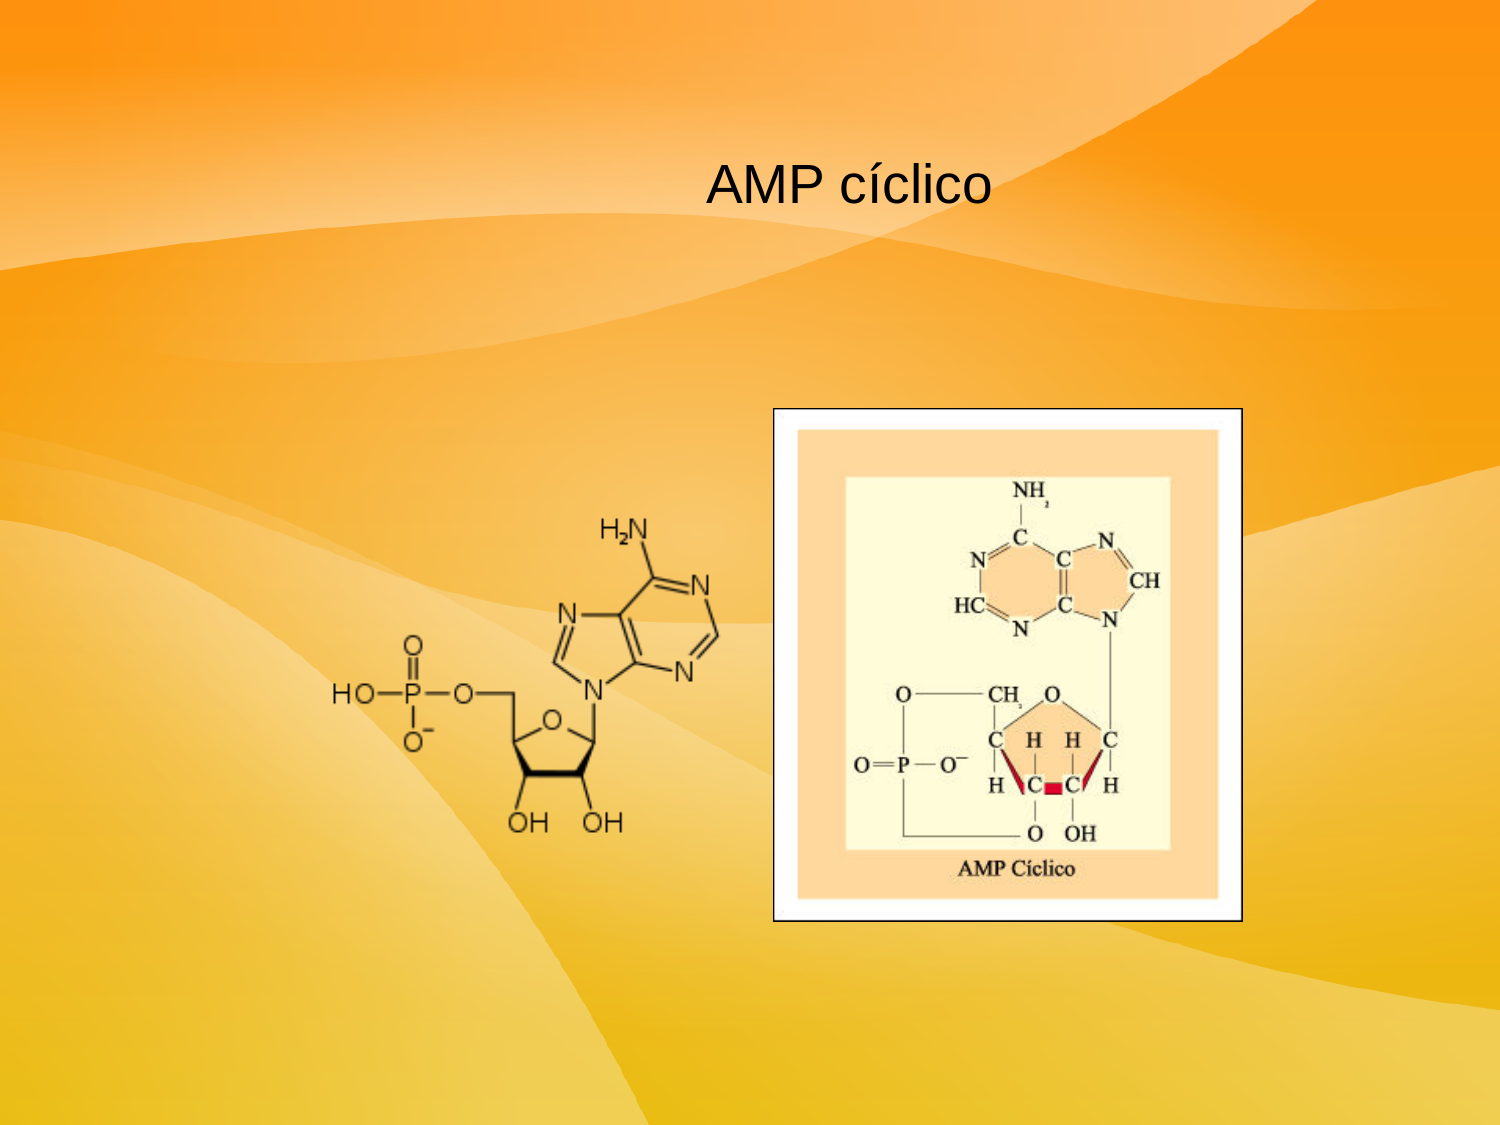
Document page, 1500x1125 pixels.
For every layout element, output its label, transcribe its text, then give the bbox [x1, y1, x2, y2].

picture [0, 0, 1500, 1125]
title AMP cíclico [274, 75, 1425, 288]
